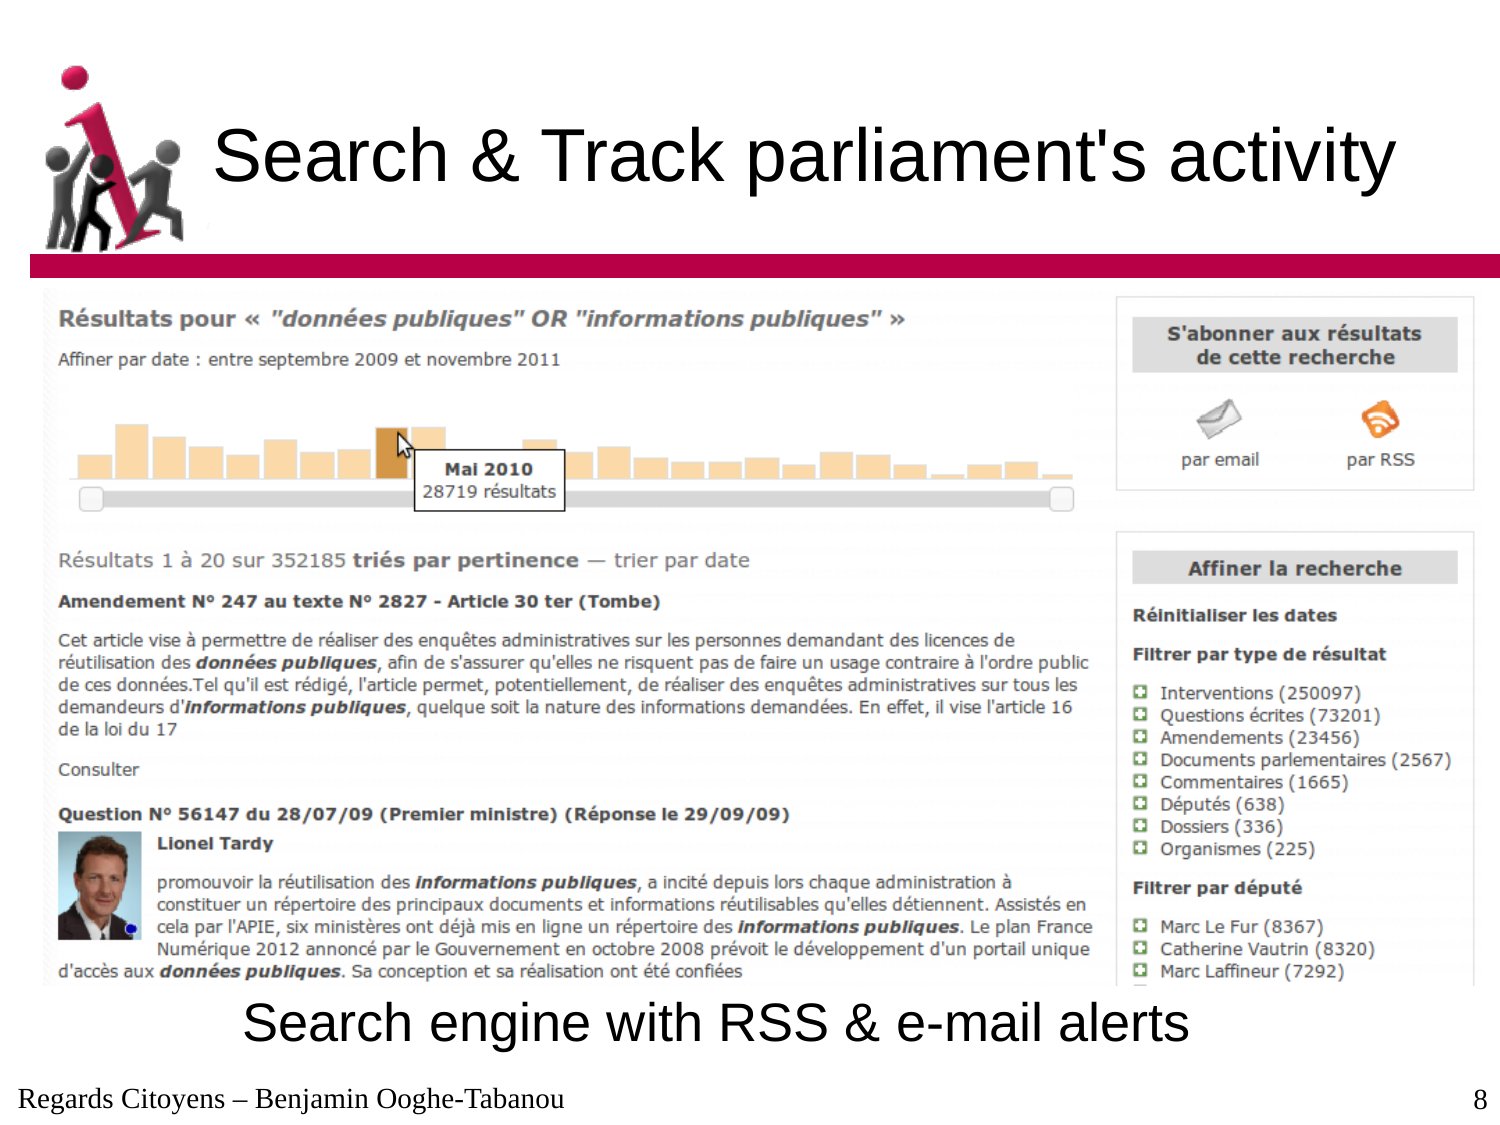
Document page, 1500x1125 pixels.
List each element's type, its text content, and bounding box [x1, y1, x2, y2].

picture [29, 61, 210, 254]
list Search engine with RSS & e-mail alerts [171, 992, 1359, 1049]
title Search & Track parliament's activity [212, 59, 1500, 252]
picture [43, 288, 1483, 987]
